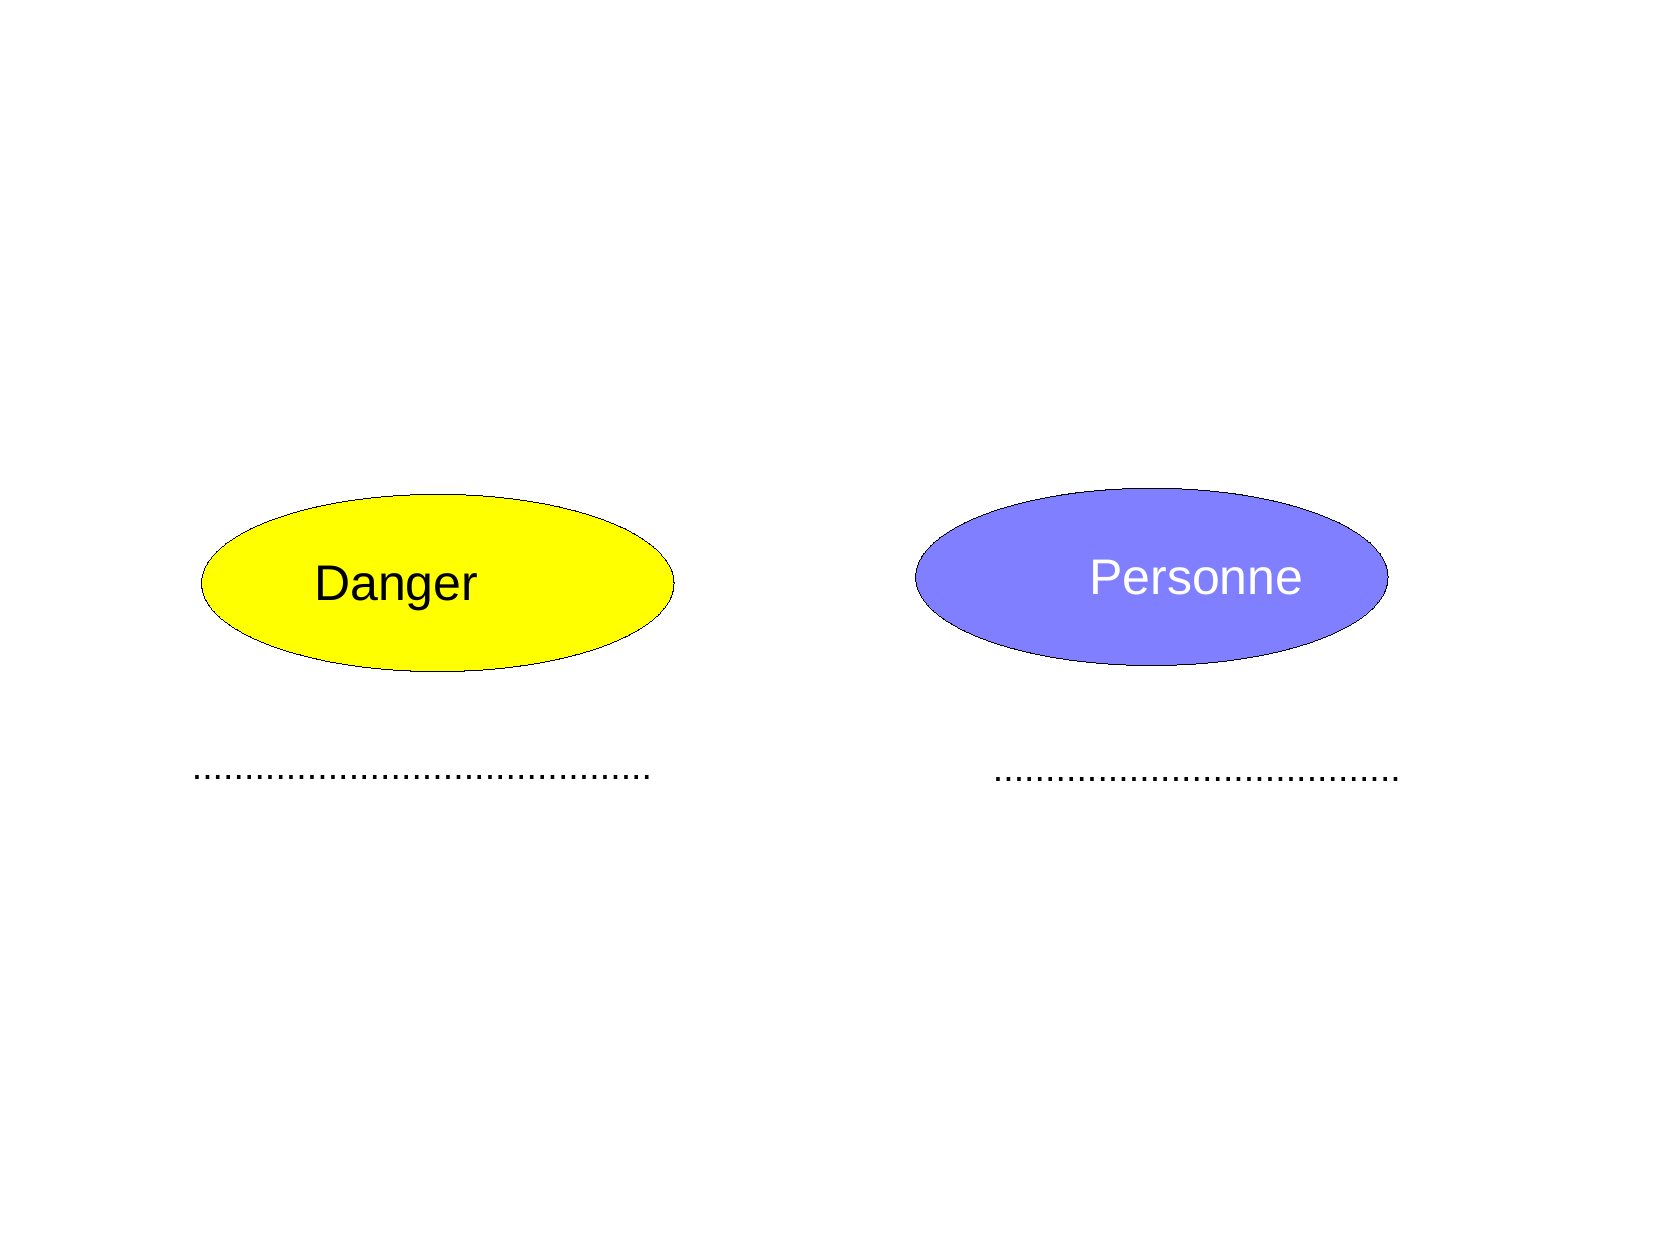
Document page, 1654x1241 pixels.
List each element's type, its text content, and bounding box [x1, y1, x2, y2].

text_box Danger [201, 494, 675, 672]
text_box ....................................... [978, 740, 1418, 798]
text_box ............................................ [177, 738, 709, 796]
text_box Personne [915, 488, 1389, 666]
